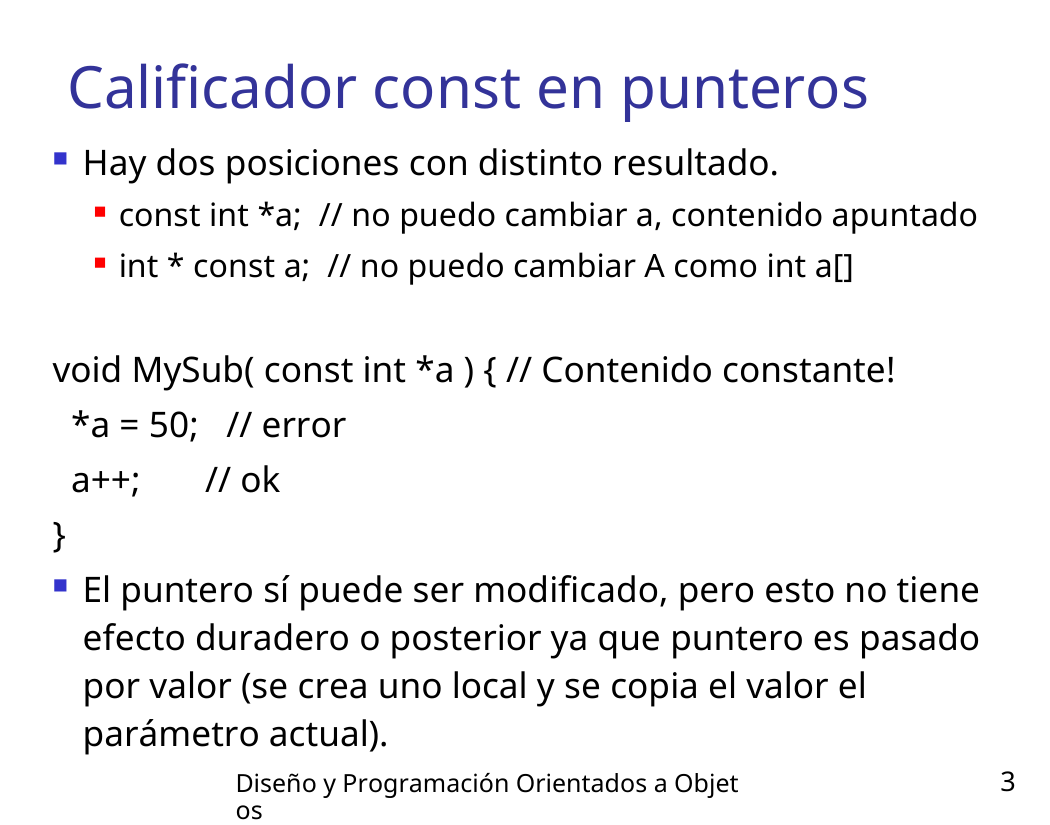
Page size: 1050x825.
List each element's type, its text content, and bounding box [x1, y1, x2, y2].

title Calificador const en punteros [52, 3, 1026, 134]
list Hay dos posiciones con distinto resultado. const int *a; // no puedo cambiar a, contenido apuntado int * const a; // no puedo cambiar A como int a[] void MySub( const int *a ) { // Contenido constante! *a = 50; // error a++; // ok } El puntero sí puede ser modificado, pero esto no tiene efecto duradero o posterior ya que puntero es pasado por valor (se crea uno local y se copia el valor el parámetro actual). [52, 137, 1024, 770]
